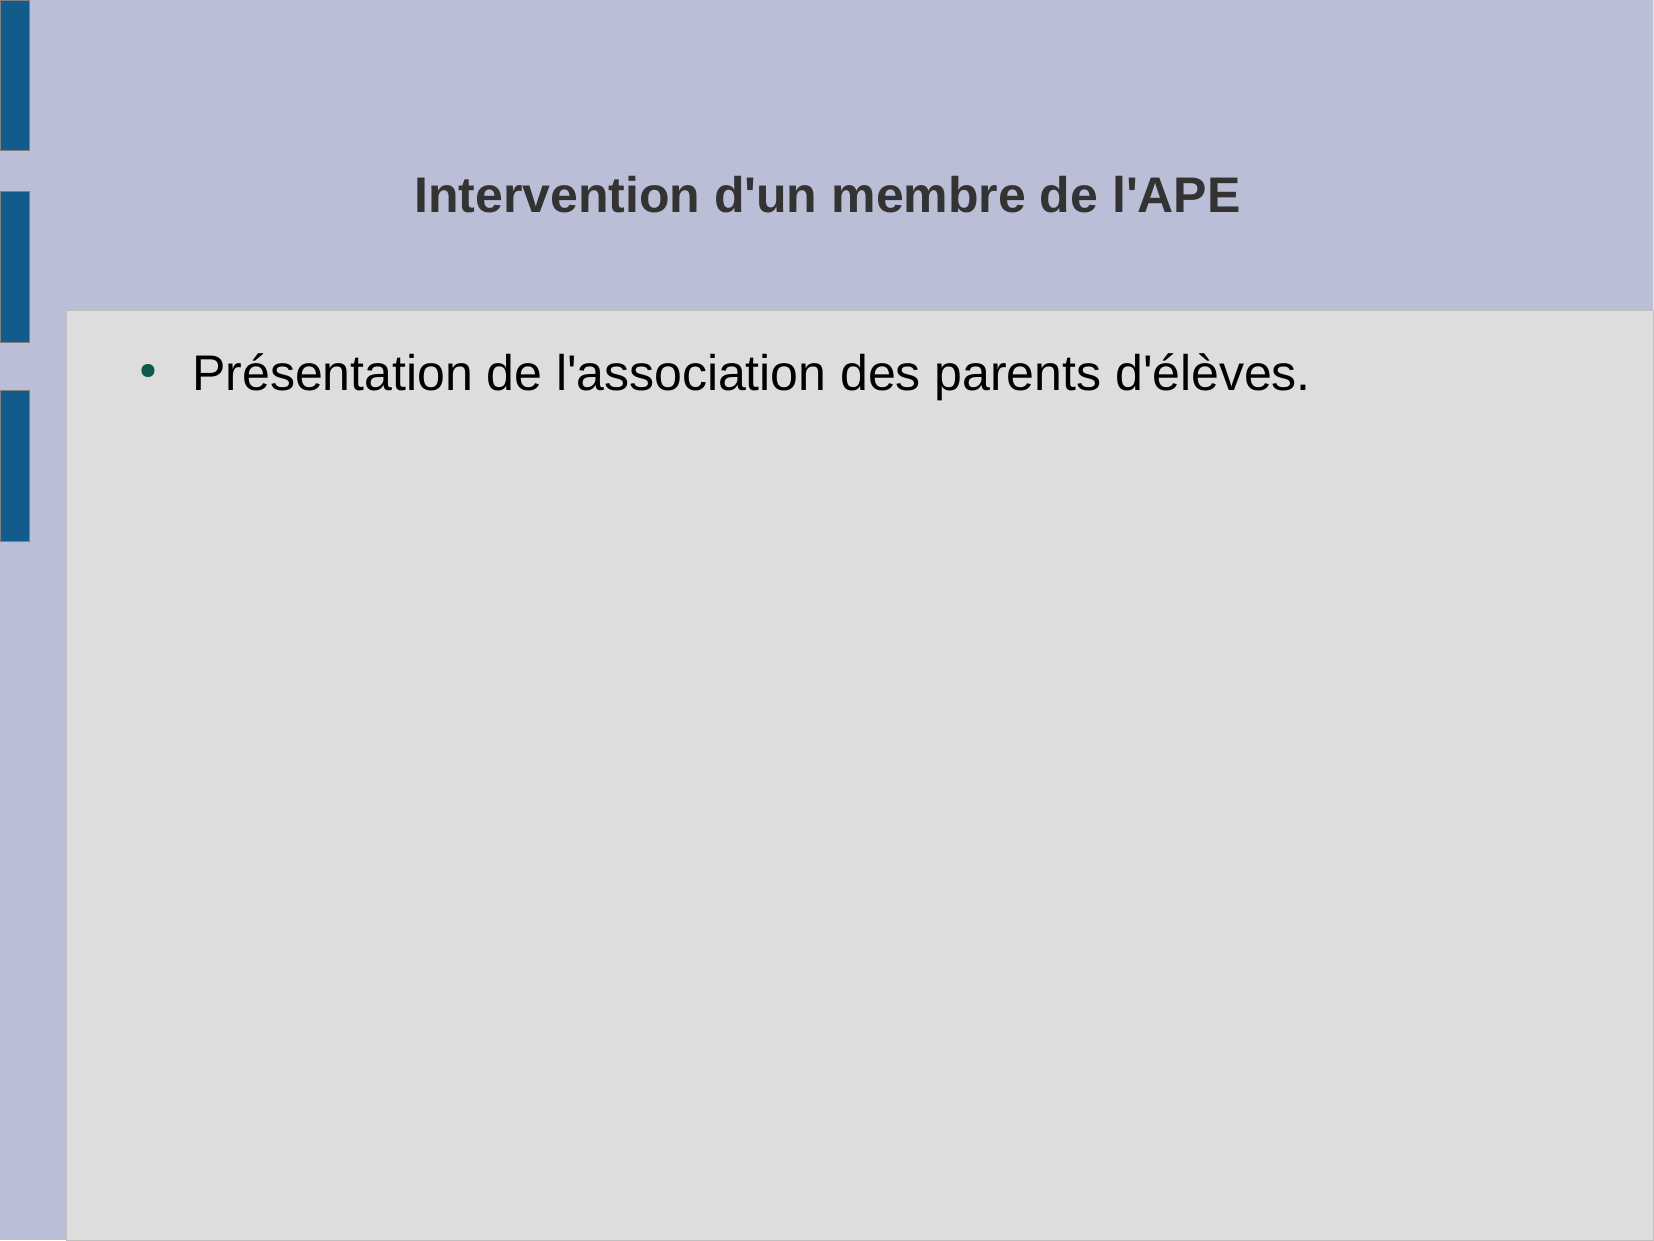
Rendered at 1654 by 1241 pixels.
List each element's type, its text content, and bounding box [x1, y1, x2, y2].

list Présentation de l'association des parents d'élèves. [121, 344, 1534, 1127]
title Intervention d'un membre de l'APE [121, 91, 1534, 299]
